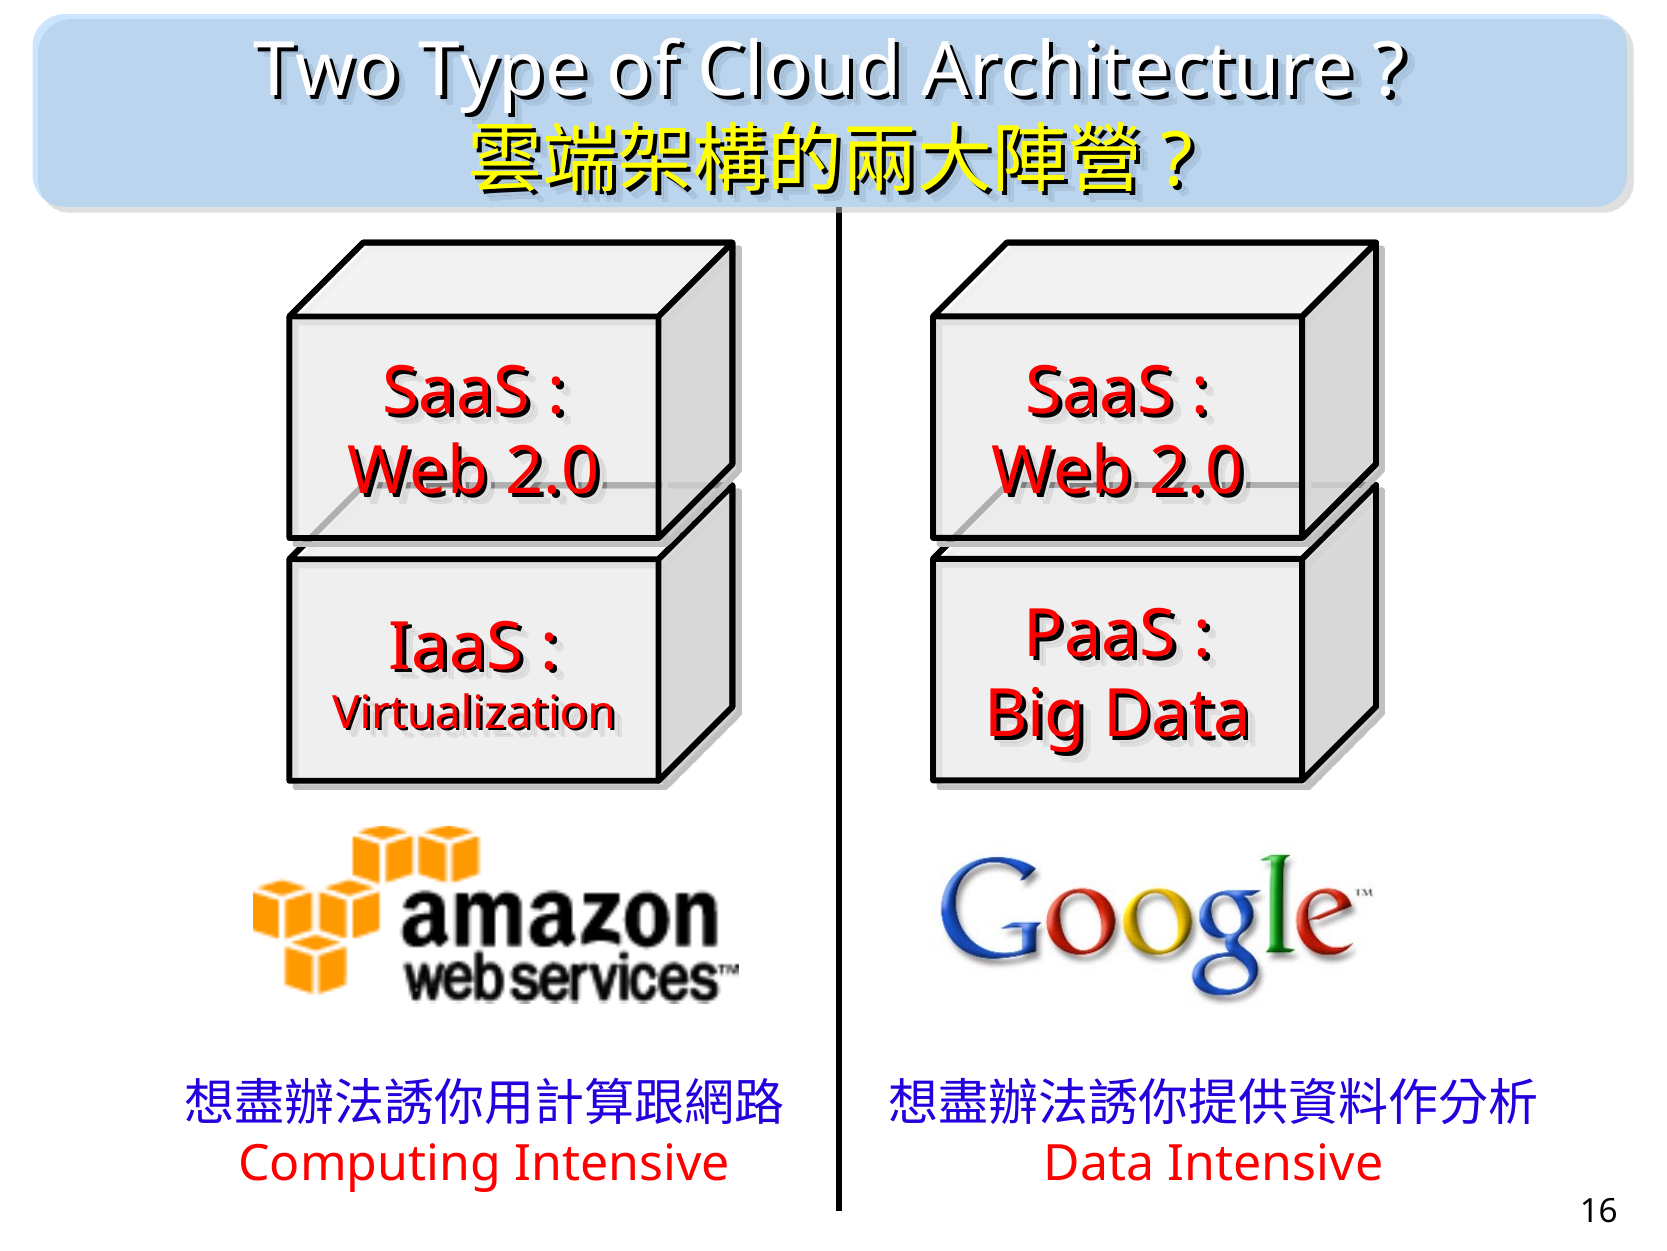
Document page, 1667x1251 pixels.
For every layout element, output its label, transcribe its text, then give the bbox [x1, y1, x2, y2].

text_box Two Type of Cloud Architecture ? 雲端架構的兩大陣營? [32, 14, 1628, 207]
text_box IaaS : Virtualization [289, 560, 658, 781]
text_box 想盡辦法誘你用計算跟網路 Computing Intensive [147, 1062, 821, 1198]
picture [253, 826, 739, 1004]
text_box Jazz Wang Yao-Tsung Wang jazz@nchc.org.tw [933, 485, 1375, 559]
text_box 想盡辦法誘你提供資料作分析 Data Intensive [856, 1063, 1571, 1198]
text_box SaaS : Web 2.0 [289, 317, 658, 538]
picture [915, 838, 1395, 1018]
text_box SaaS : Web 2.0 [933, 317, 1302, 538]
text_box PaaS : Big Data [933, 559, 1302, 781]
